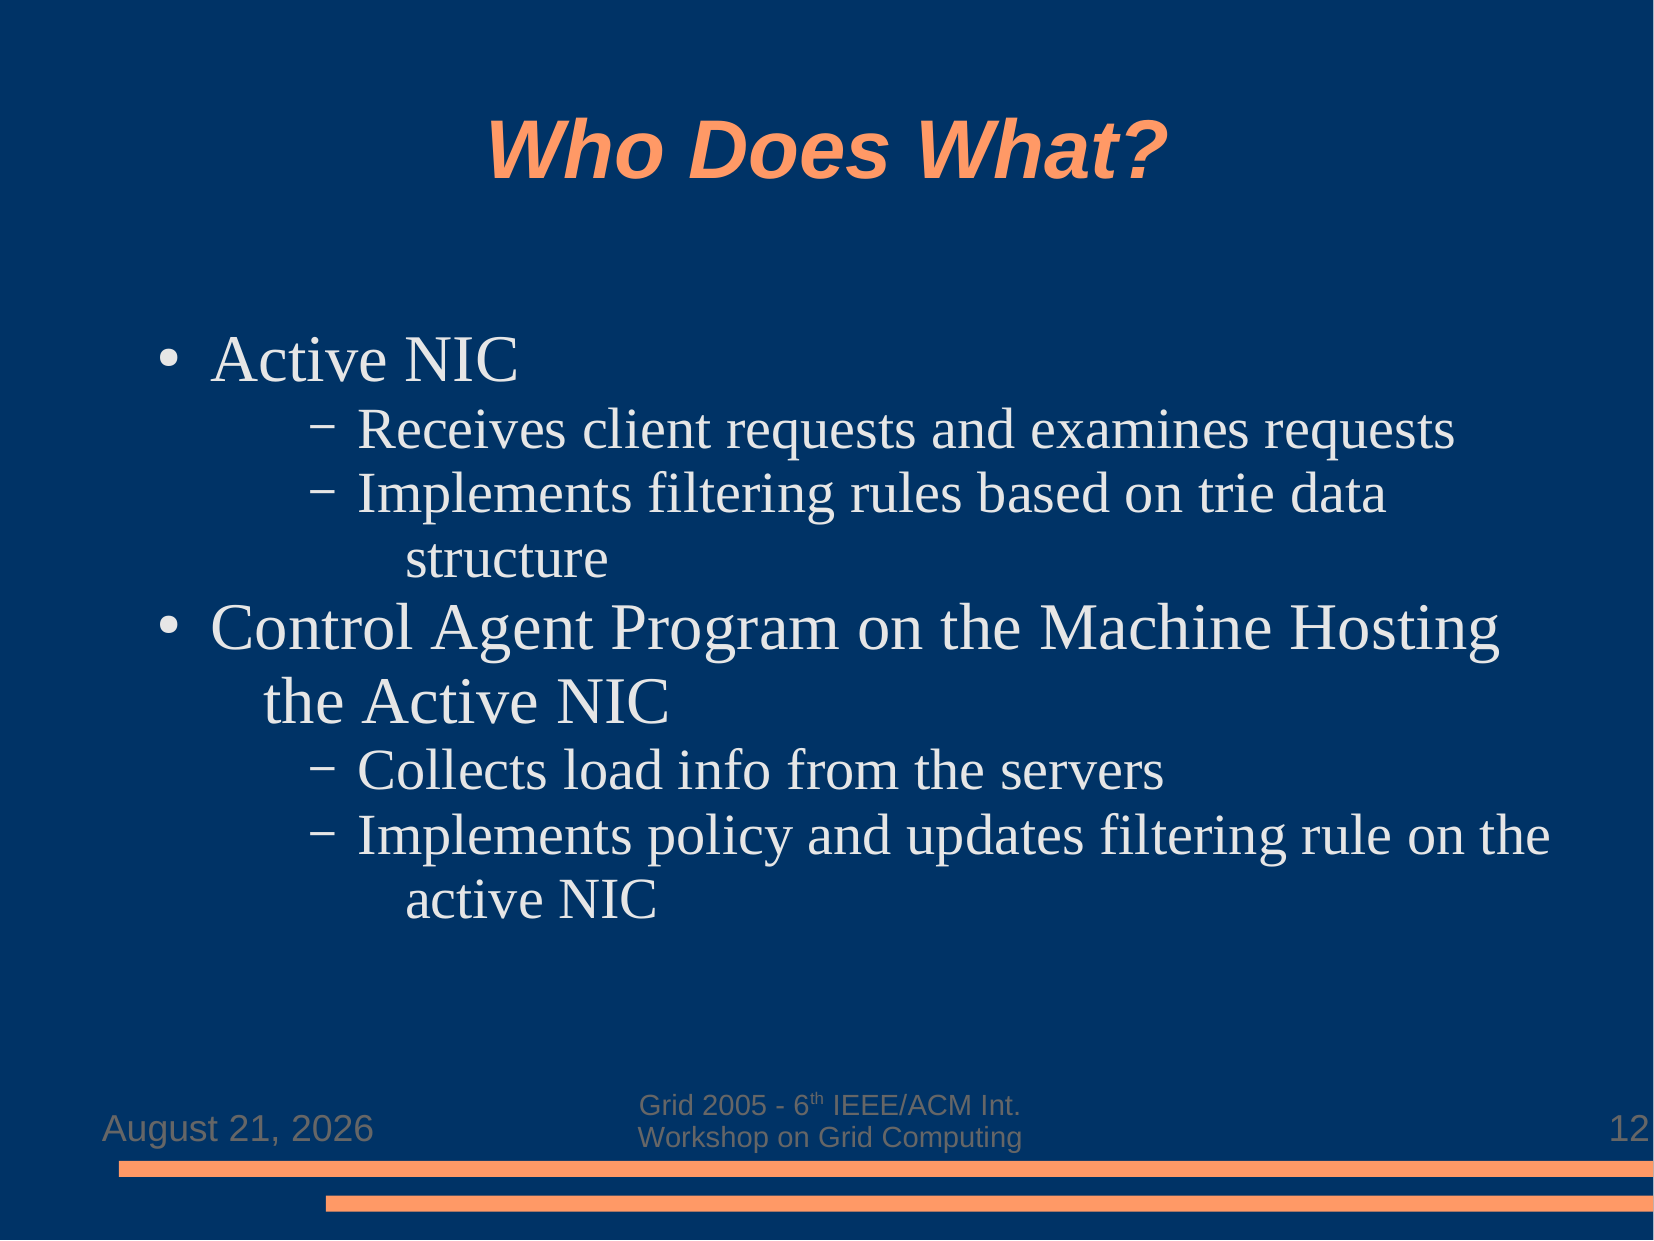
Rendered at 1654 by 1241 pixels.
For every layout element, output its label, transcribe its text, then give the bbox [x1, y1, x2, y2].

list Active NIC Receives client requests and examines requests Implements filtering rules based on trie data structure Control Agent Program on the Machine Hosting the Active NIC Collects load info from the servers Implements policy and updates filtering rule on the active NIC [121, 322, 1561, 1133]
title Who Does What? [121, 46, 1534, 254]
